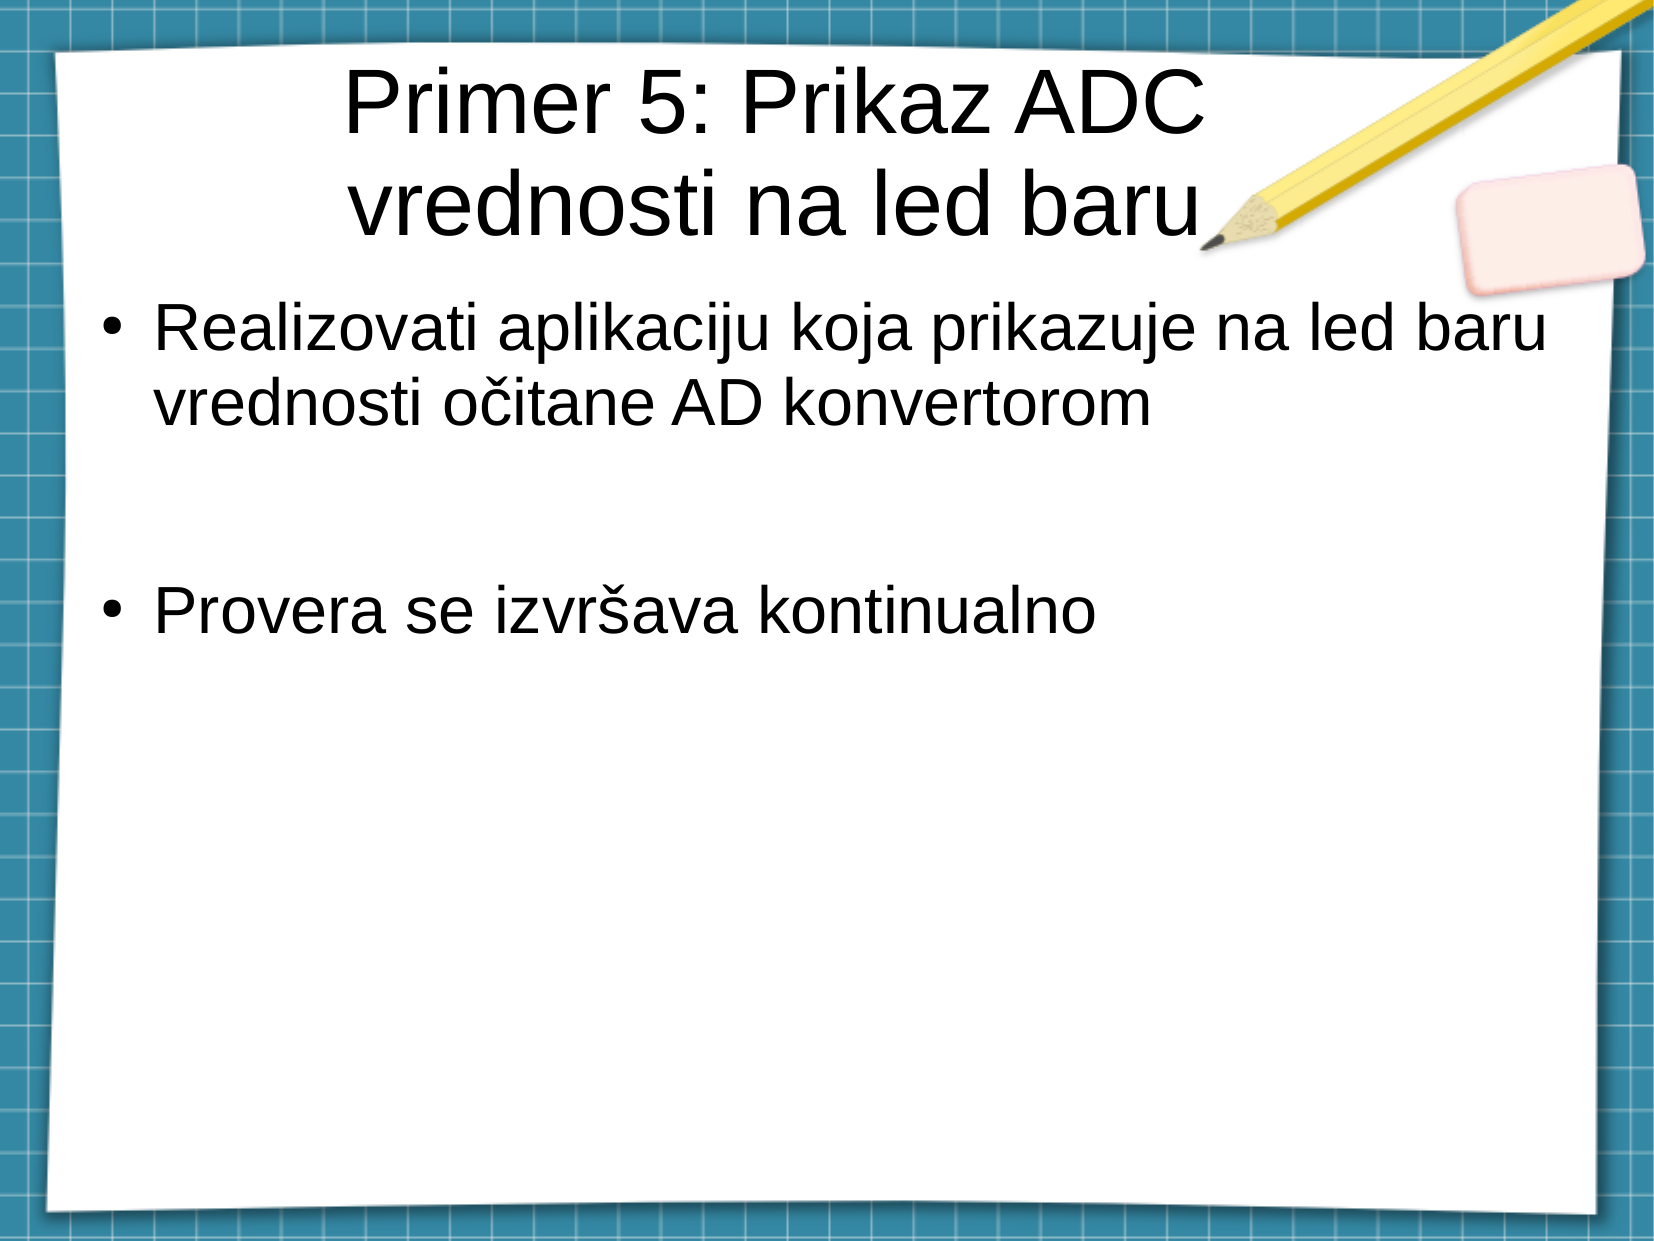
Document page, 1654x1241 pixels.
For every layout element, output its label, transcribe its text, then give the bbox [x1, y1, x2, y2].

picture [0, 0, 1654, 1241]
list Realizovati aplikaciju koja prikazuje na led baru vrednosti očitane AD konvertorom Provera se izvršava kontinualno [82, 290, 1571, 1010]
title Primer 5: Prikaz ADC vrednosti na led baru [82, 49, 1571, 257]
